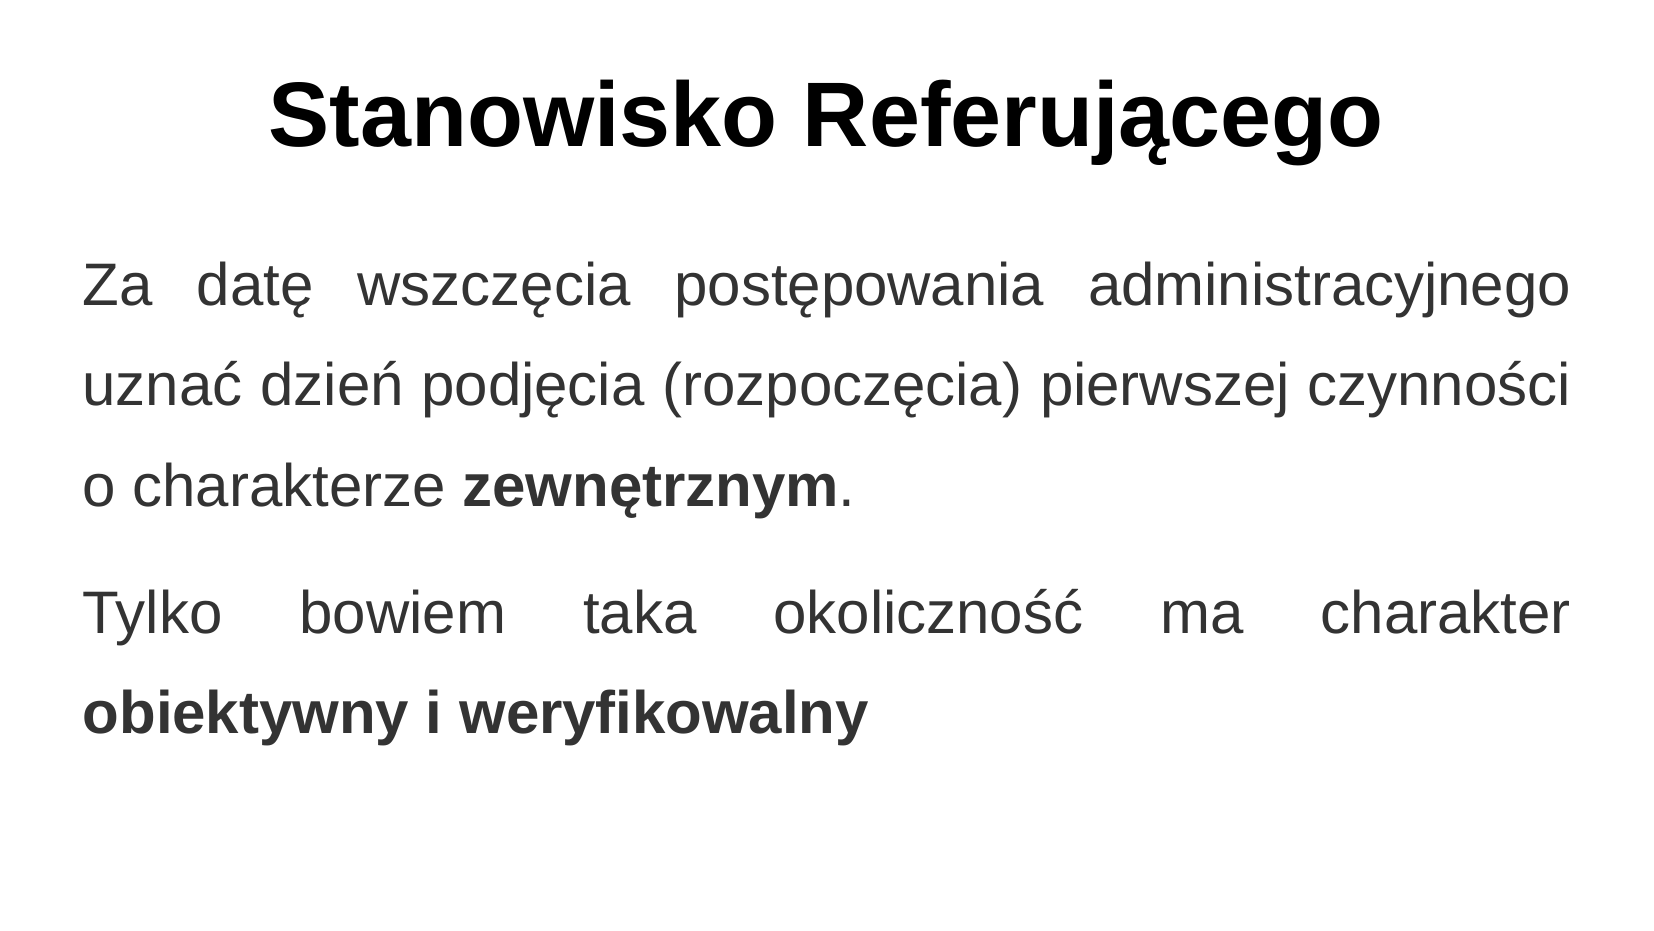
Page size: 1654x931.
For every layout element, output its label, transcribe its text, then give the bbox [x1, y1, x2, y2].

title Stanowisko Referującego [82, 37, 1571, 193]
list Za datę wszczęcia postępowania administracyjnego uznać dzień podjęcia (rozpoczęcia) pierwszej czynności o charakterze zewnętrznym. Tylko bowiem taka okoliczność ma charakter obiektywny i weryfikowalny [82, 217, 1571, 758]
